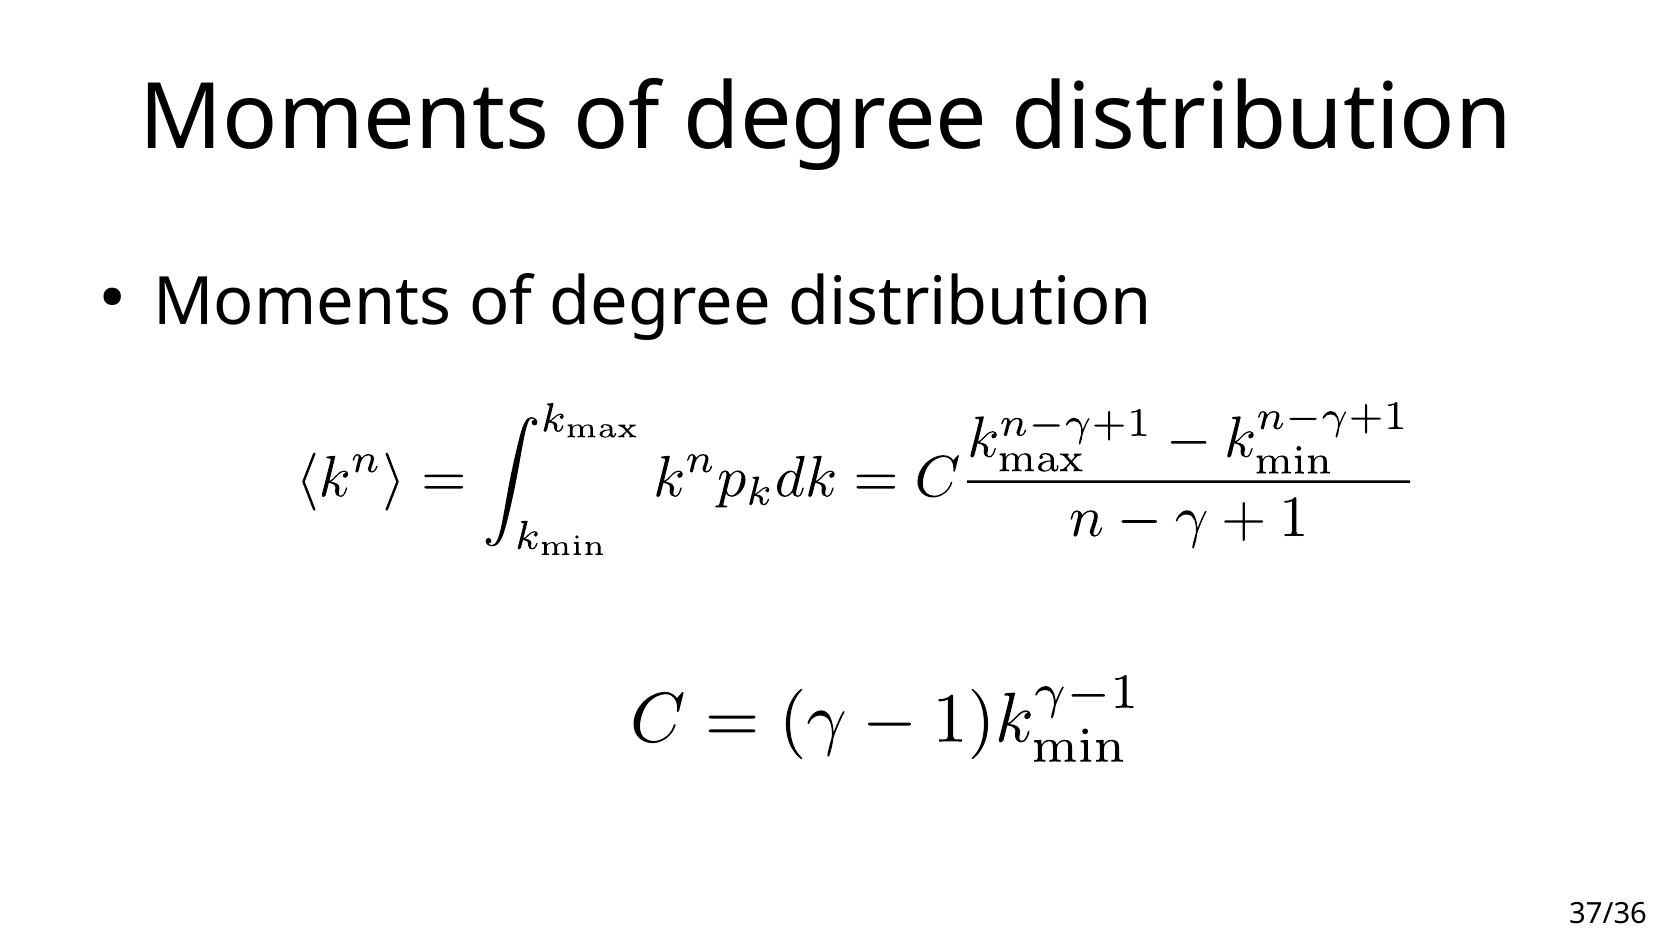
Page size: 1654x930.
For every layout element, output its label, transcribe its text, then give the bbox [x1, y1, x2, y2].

list Moments of degree distribution [82, 252, 1571, 901]
title Moments of degree distribution [82, 1, 1571, 225]
text_box [630, 675, 1139, 762]
text_box [295, 401, 1411, 556]
